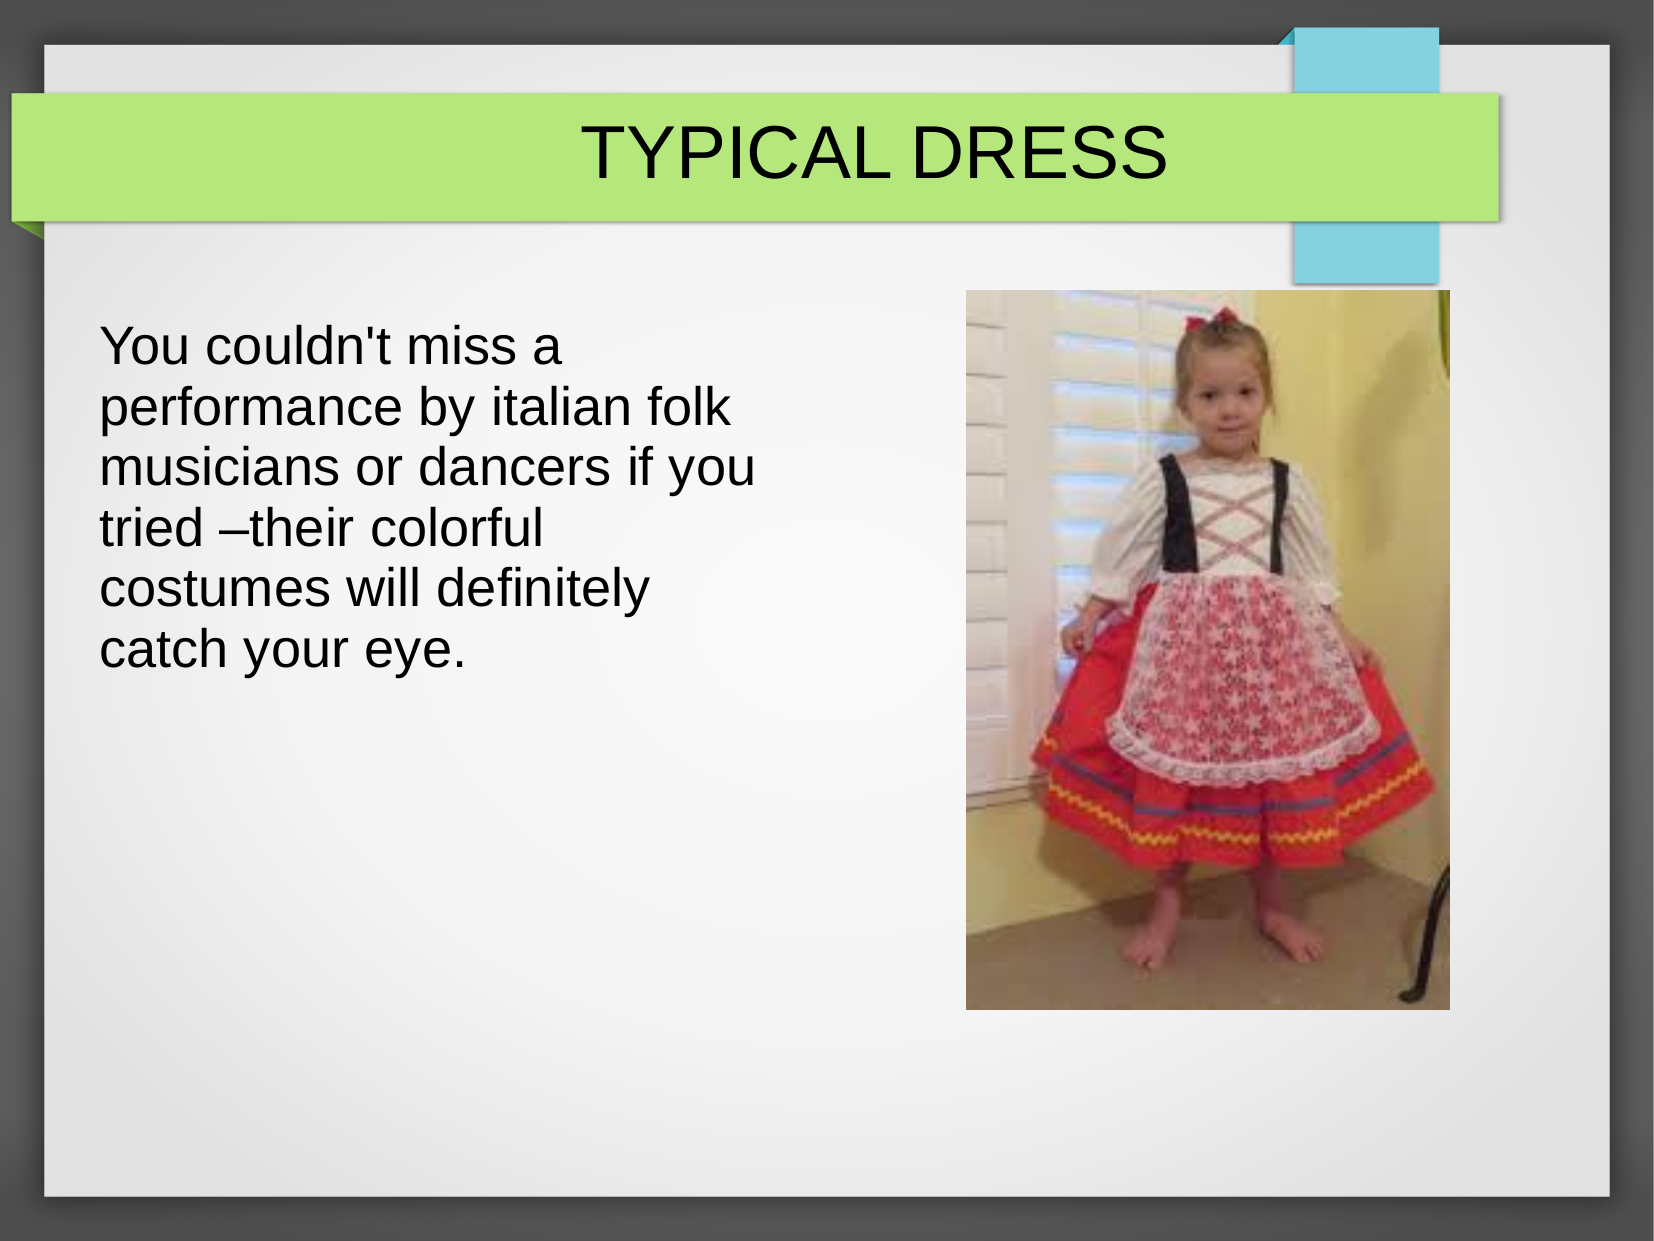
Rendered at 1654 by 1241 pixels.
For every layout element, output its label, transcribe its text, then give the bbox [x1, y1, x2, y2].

picture [0, 0, 1654, 1241]
list You couldn't miss a performance by italian folk musicians or dancers if you tried –their colorful costumes will definitely catch your eye. [28, 225, 792, 957]
title TYPICAL DRESS [82, 49, 1571, 257]
